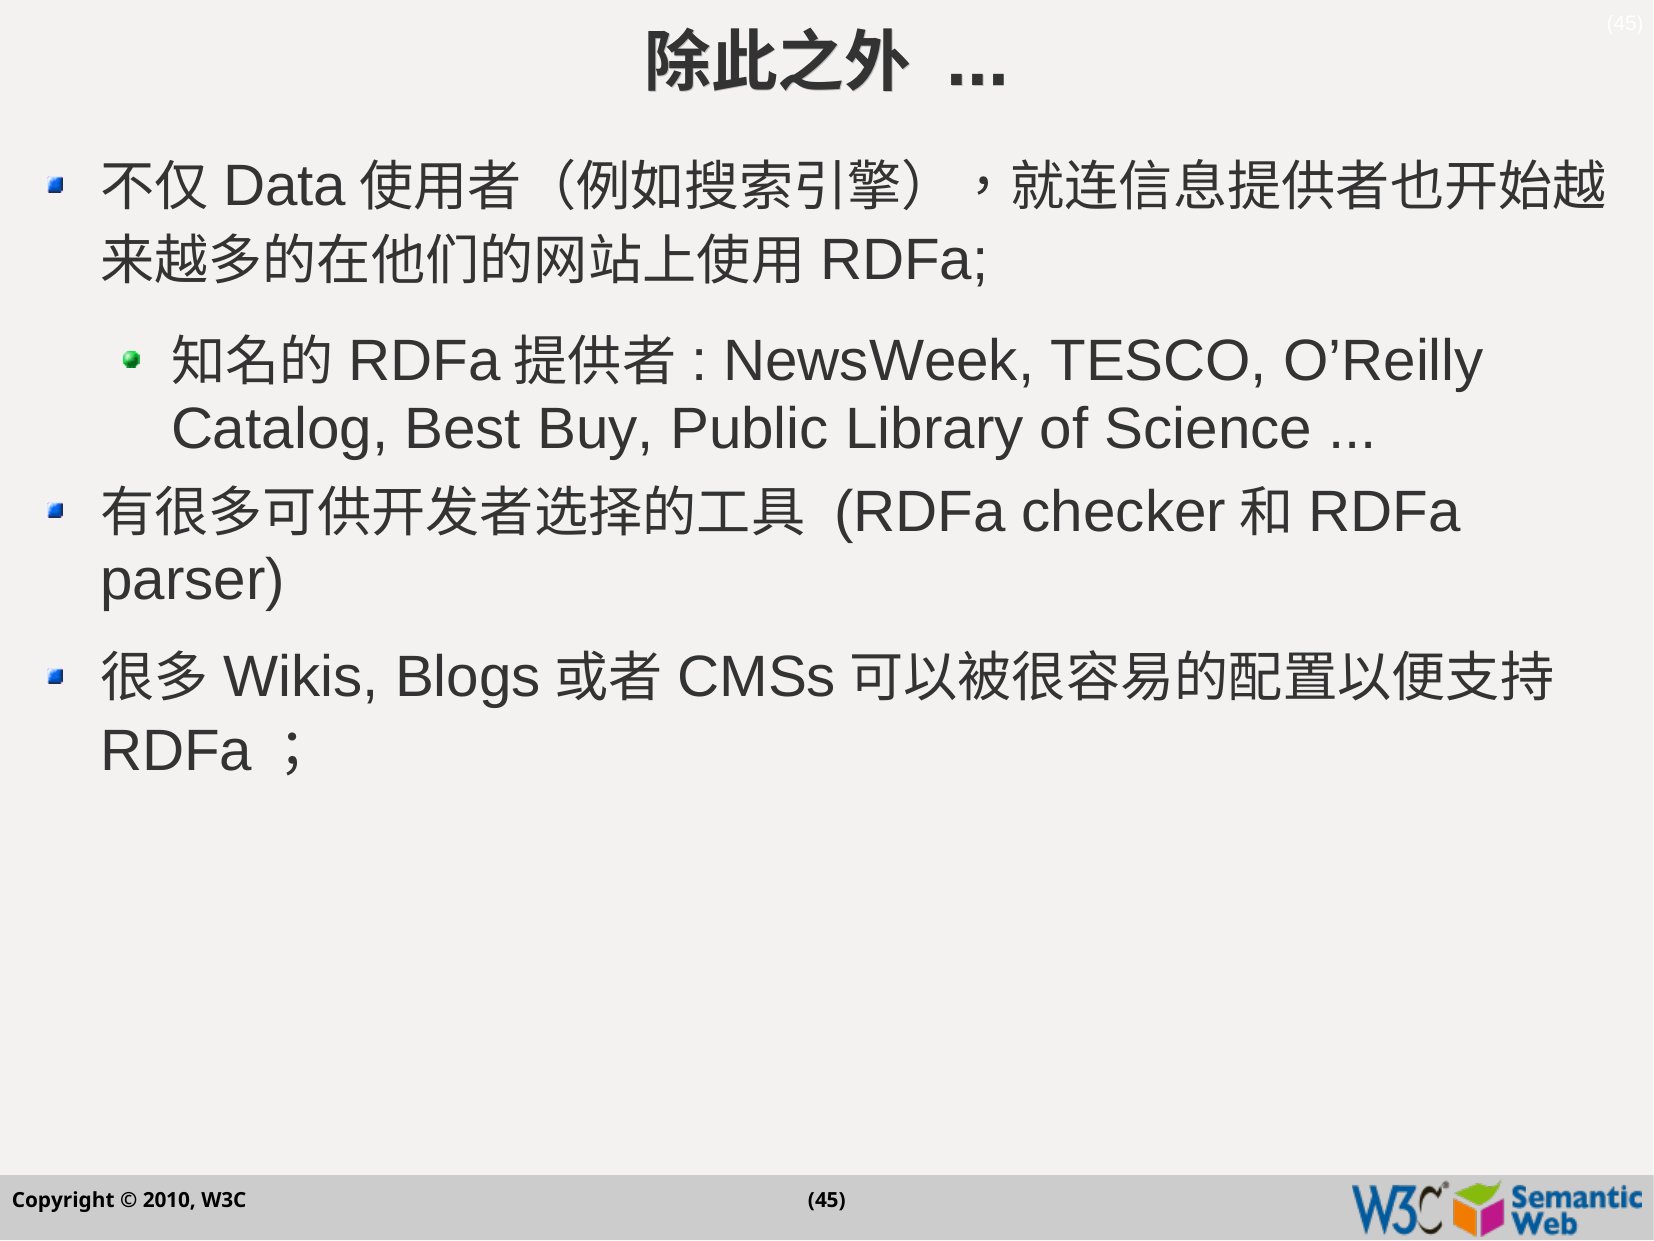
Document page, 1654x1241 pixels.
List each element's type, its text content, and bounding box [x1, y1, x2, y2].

picture [1352, 1178, 1642, 1237]
list 不仅Data使用者（例如搜索引擎），就连信息提供者也开始越来越多的在他们的网站上使用RDFa; 知名的RDFa提供者: NewsWeek, TESCO, O’Reilly Catalog, Best Buy, Public Library of Science ... 有很多可供开发者选择的工具 (RDFa checker和RDFa parser) 很多Wikis, Blogs或者CMSs可以被很容易的配置以便支持 RDFa； [29, 147, 1624, 780]
title 除此之外 ... [0, 0, 1654, 120]
